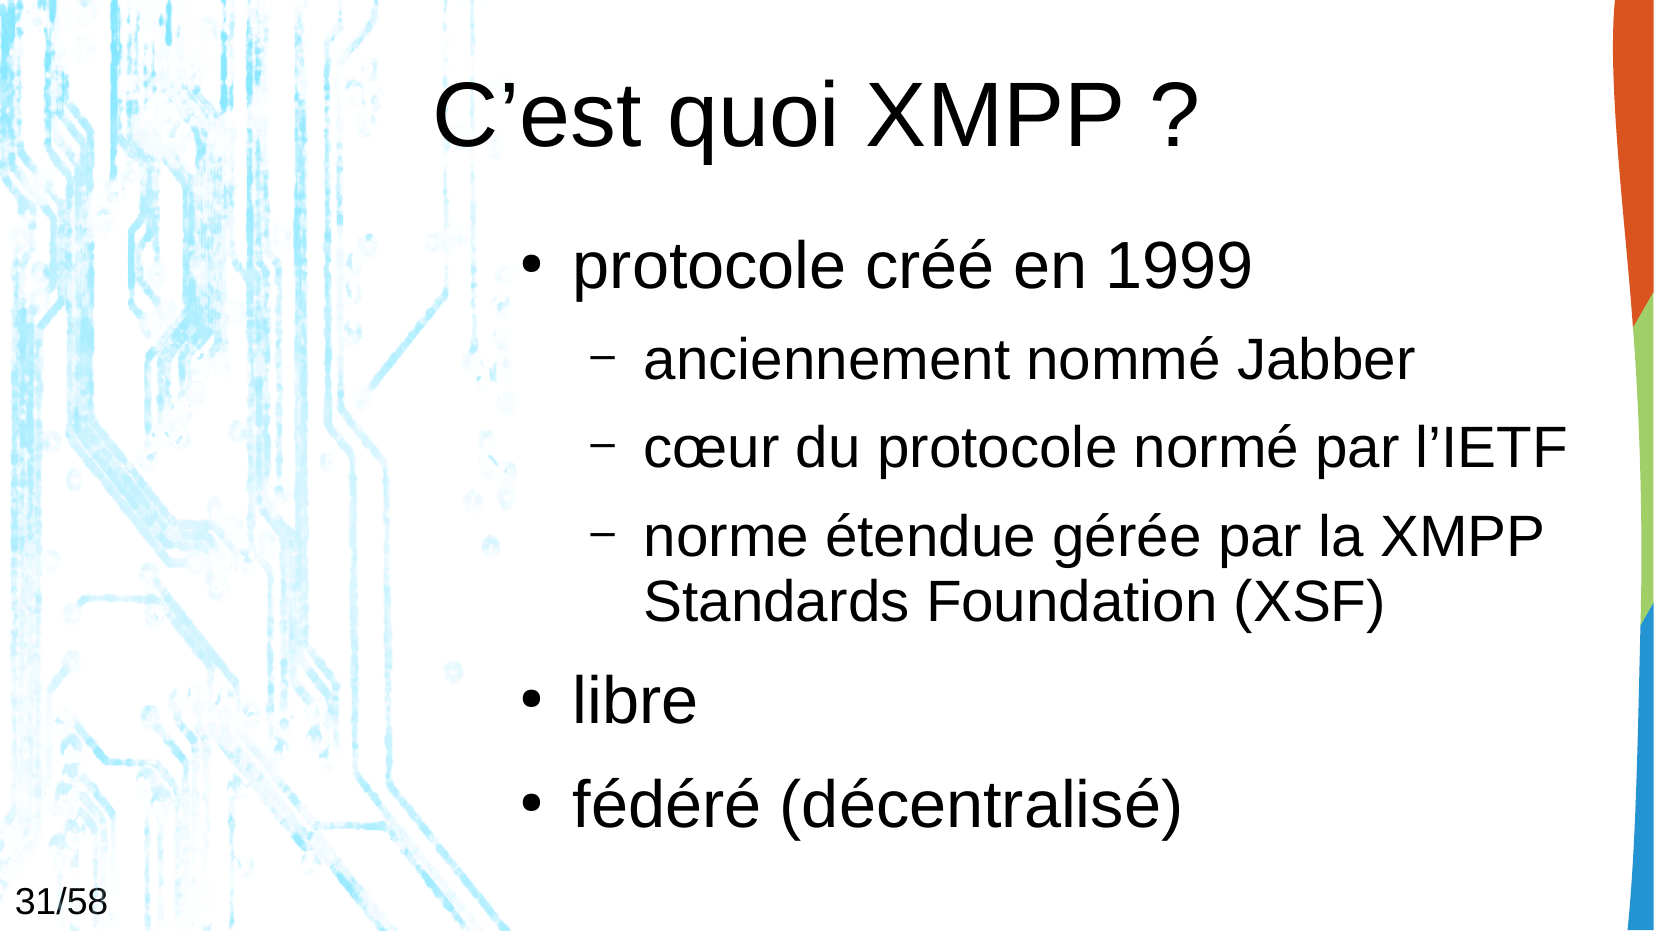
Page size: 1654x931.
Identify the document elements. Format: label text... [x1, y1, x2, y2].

picture [0, 0, 517, 931]
title C’est quoi XMPP ? [104, 37, 1530, 193]
list protocole créé en 1999 anciennement nommé Jabber cœur du protocole normé par l’IETF norme étendue gérée par la XMPP Standards Foundation (XSF) libre fédéré (décentralisé) [501, 228, 1595, 857]
